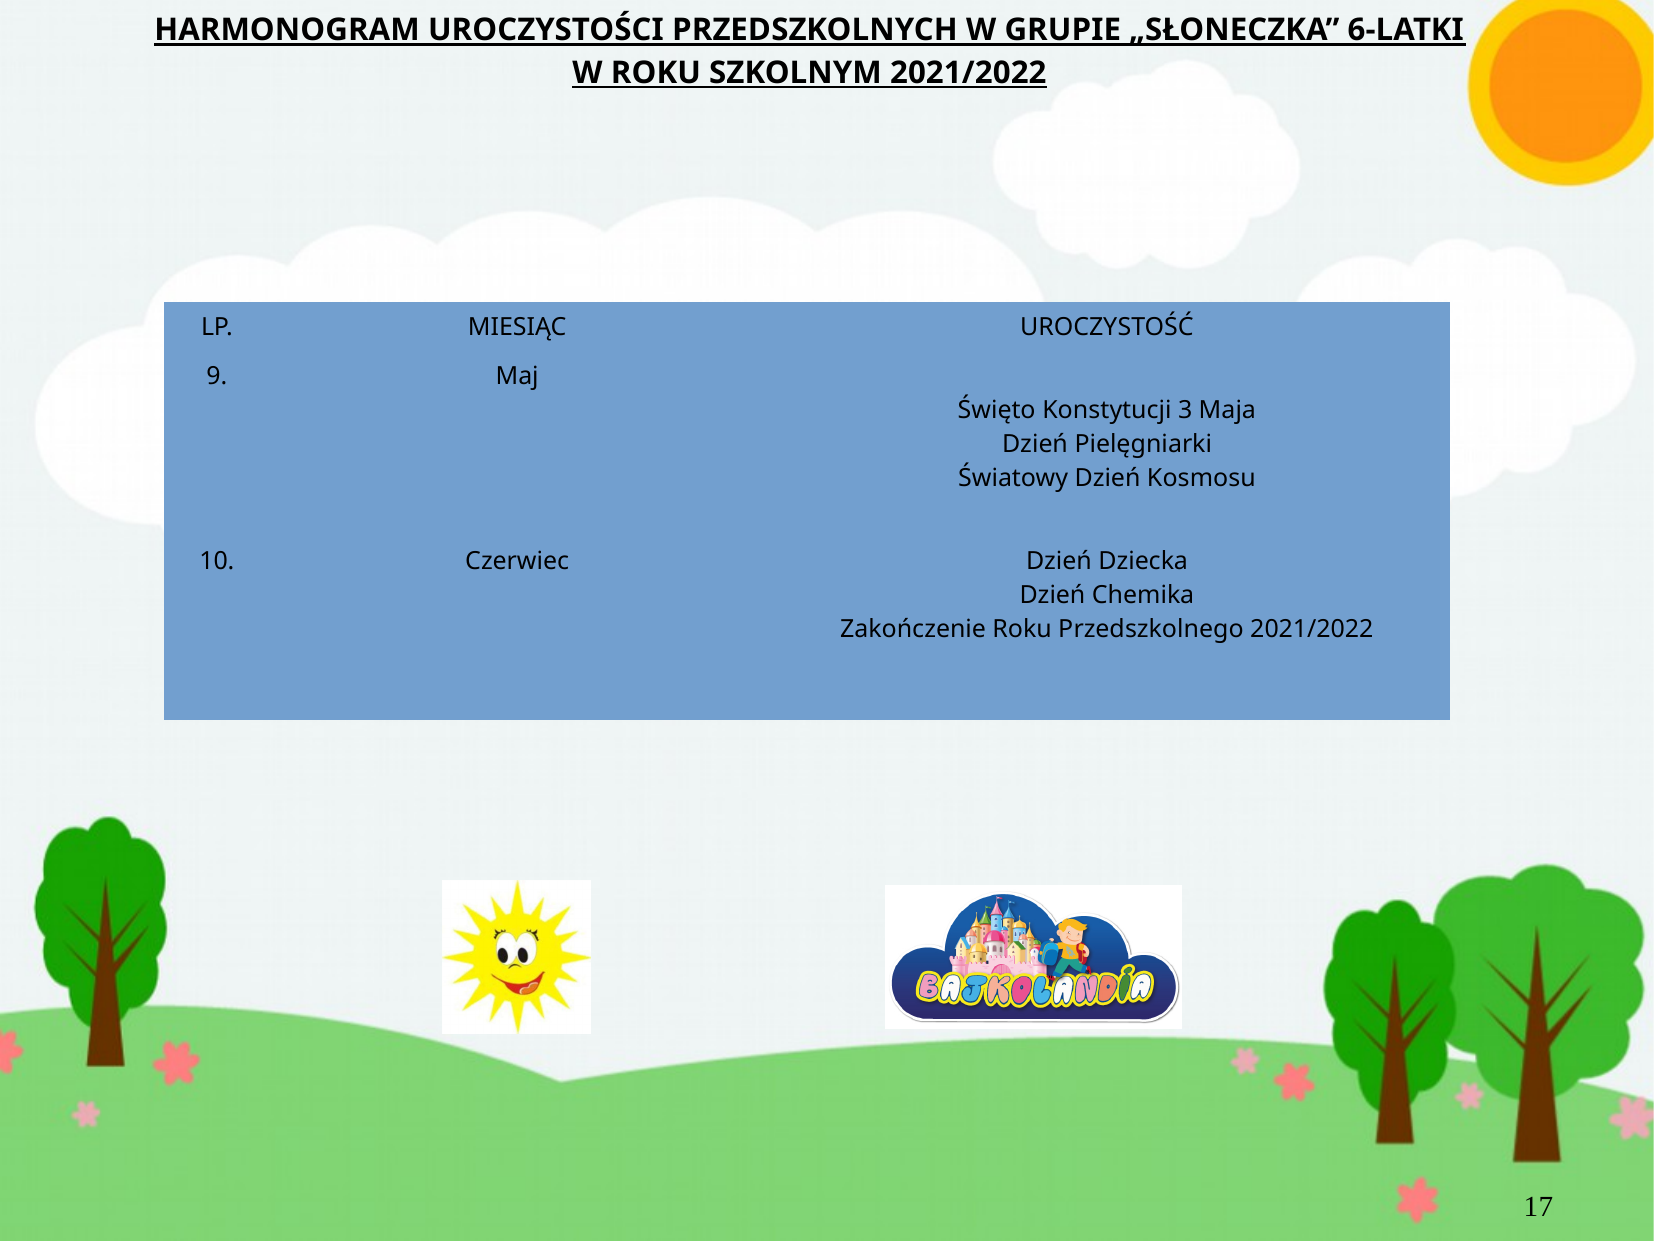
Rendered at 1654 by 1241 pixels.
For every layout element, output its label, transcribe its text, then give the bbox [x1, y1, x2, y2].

table_header LP. [164, 302, 270, 350]
table_header MIESIĄC [270, 302, 764, 350]
table_header UROCZYSTOŚĆ [764, 302, 1450, 350]
table_cell 9. [164, 350, 270, 535]
table_cell Maj [270, 350, 764, 535]
table_cell Czerwiec [270, 535, 764, 720]
table_cell Święto Konstytucji 3 Maja Dzień Pielęgniarki Światowy Dzień Kosmosu [764, 350, 1450, 535]
picture [885, 885, 1182, 1029]
text_box [1523, 1187, 1630, 1235]
text_box HARMONOGRAM UROCZYSTOŚCI PRZEDSZKOLNYCH W GRUPIE „SŁONECZKA” 6-LATKI W ROKU SZKOLNYM 2021/2022 [114, 0, 1506, 98]
picture [442, 880, 591, 1034]
table_cell Dzień Dziecka Dzień Chemika Zakończenie Roku Przedszkolnego 2021/2022 [764, 535, 1450, 720]
table_cell 10. [164, 535, 270, 720]
